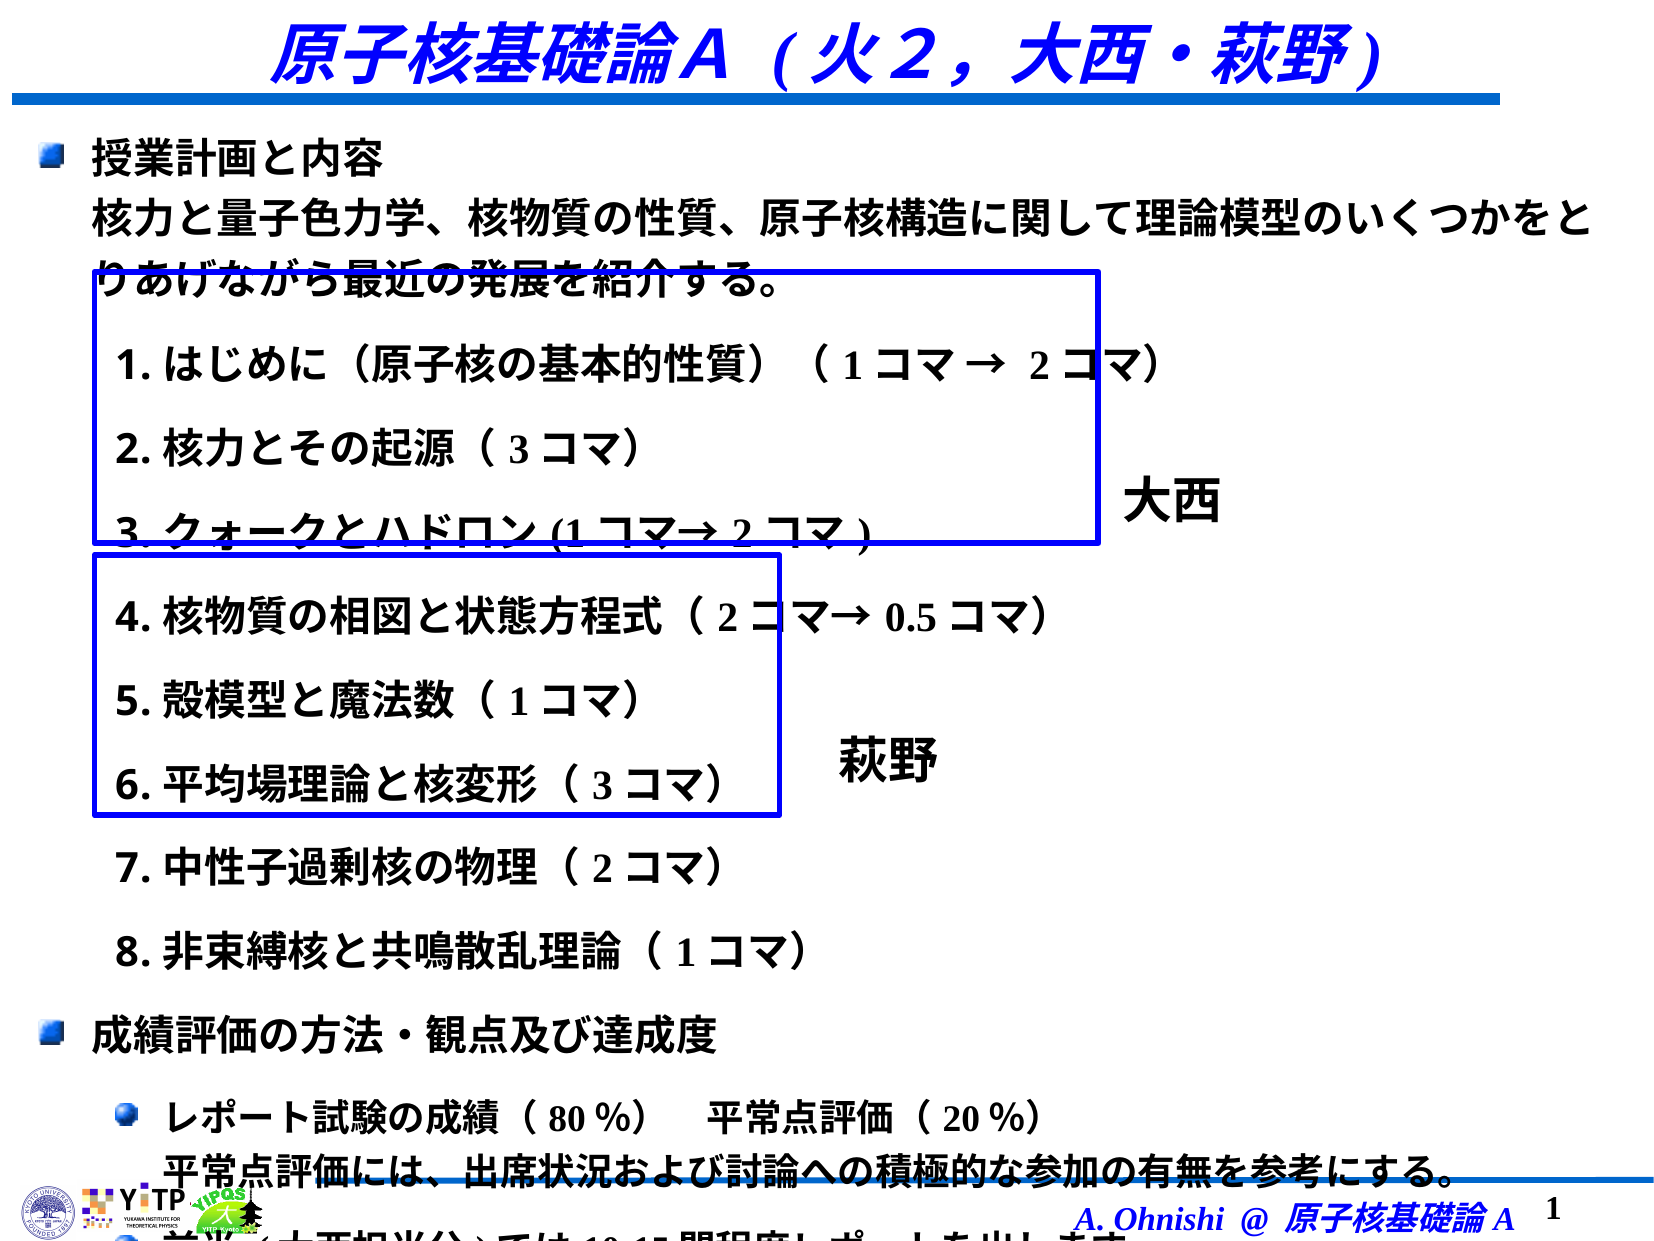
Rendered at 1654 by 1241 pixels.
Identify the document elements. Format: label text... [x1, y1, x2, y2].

list 授業計画と内容 核力と量子色力学、核物質の性質、原子核構造に関して理論模型のいくつかをとりあげながら最近の発展を紹介する。 はじめに（原子核の基本的性質）（1コマ → 2コマ） 核力とその起源（3コマ） クォークとハドロン(1コマ→2コマ) 核物質の相図と状態方程式（2コマ→0.5コマ） 殻模型と魔法数（1コマ） 平均場理論と核変形（3コマ） 中性子過剰核の物理（2コマ） 非束縛核と共鳴散乱理論（1コマ） 成績評価の方法・観点及び達成度 レポート試験の成績（80％） 平常点評価（20％） 平常点評価には、出席状況および討論への積極的な参加の有無を参考にする。 前半 (大西担当分)では10-15問程度レポートを出します。 半分程度以上解いてPandAから提出して下さい。 [20, 124, 1621, 1241]
text_box 萩野 [838, 720, 939, 771]
title 原子核基礎論Ａ (火２，大西・萩野) [0, 0, 1654, 99]
text_box 大西 [1122, 460, 1241, 511]
